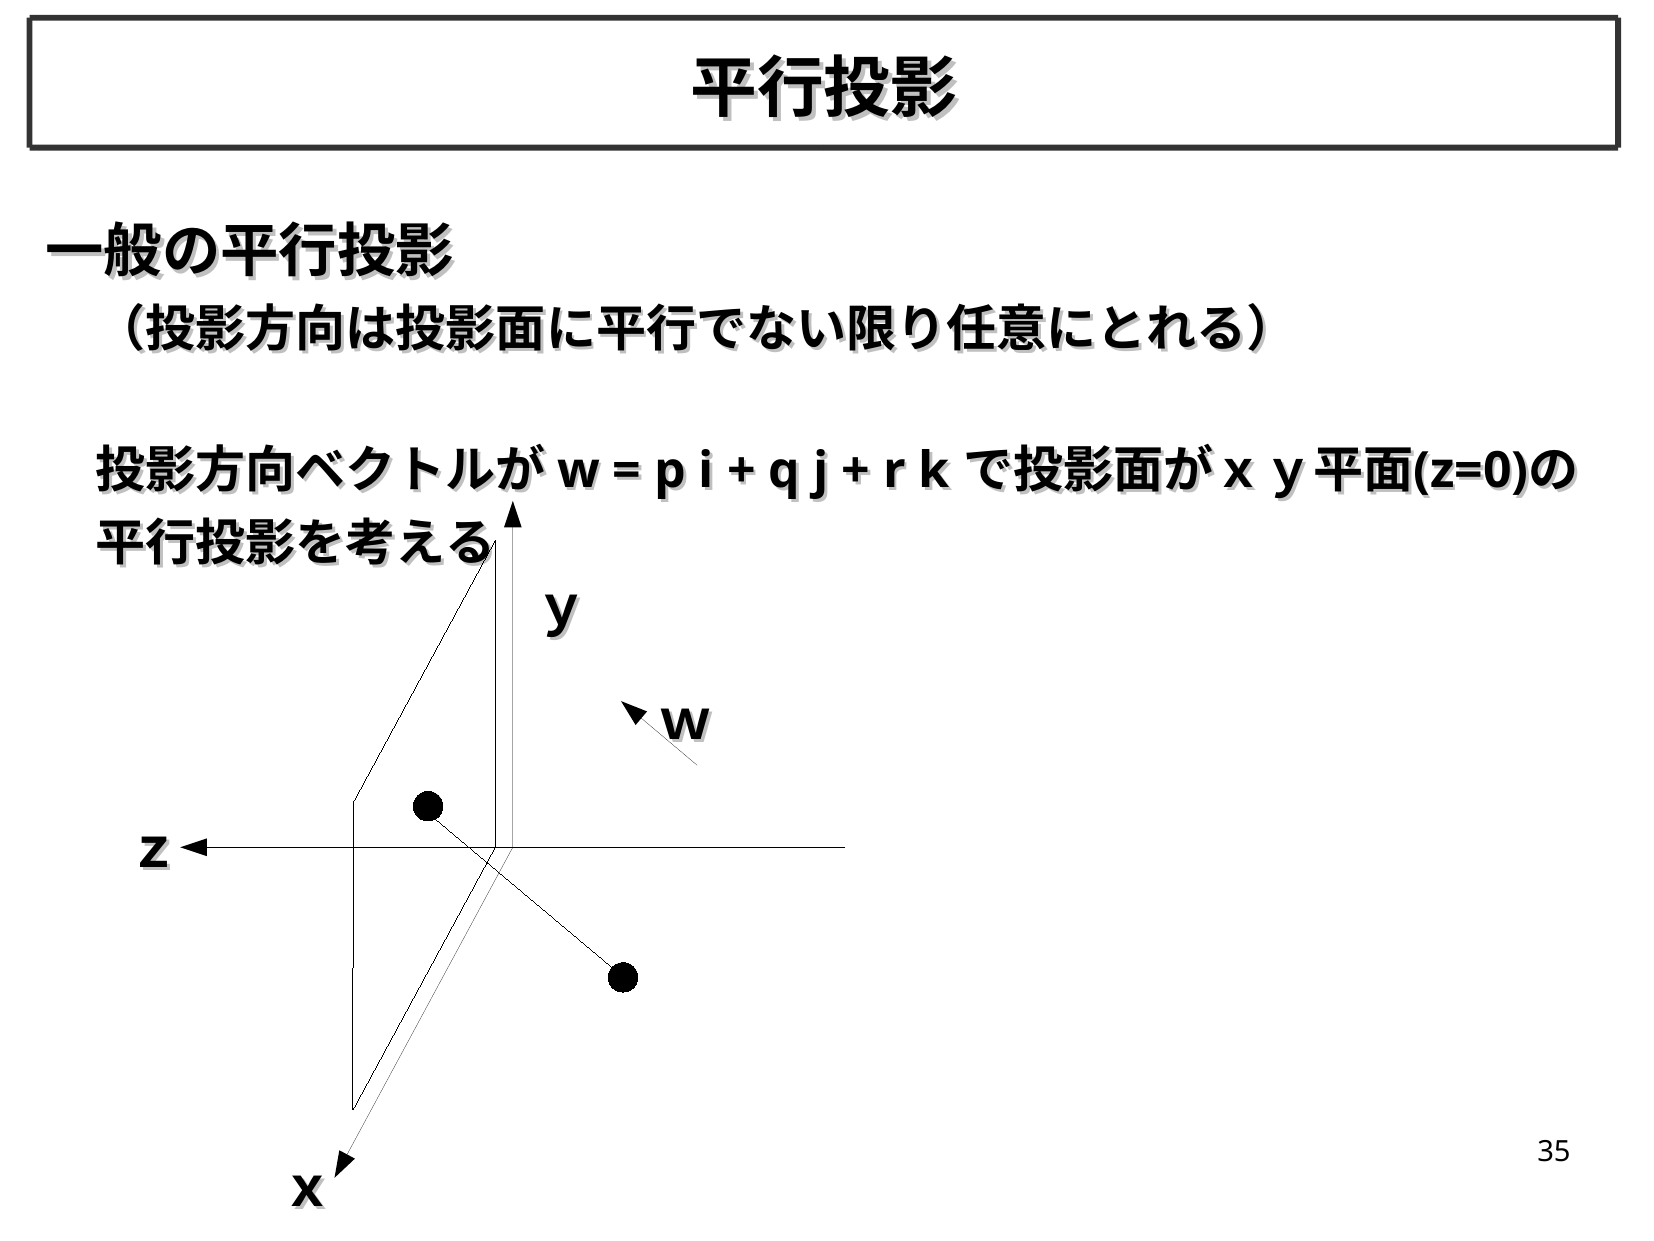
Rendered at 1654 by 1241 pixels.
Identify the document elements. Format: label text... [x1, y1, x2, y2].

text_box ｘ [265, 1135, 361, 1241]
text_box [413, 791, 443, 821]
text_box ｚ [112, 797, 207, 902]
text_box [608, 962, 638, 993]
text_box 一般の平行投影 （投影方向は投影面に平行でない限り任意にとれる） 投影方向ベクトルが w = p i + q j + r k で投影面がｘｙ平面(z=0)の 平行投影を考える [31, 197, 1459, 490]
text_box ｙ [519, 555, 615, 660]
text_box 平行投影 [29, 17, 1619, 148]
text_box ｗ [643, 669, 739, 774]
